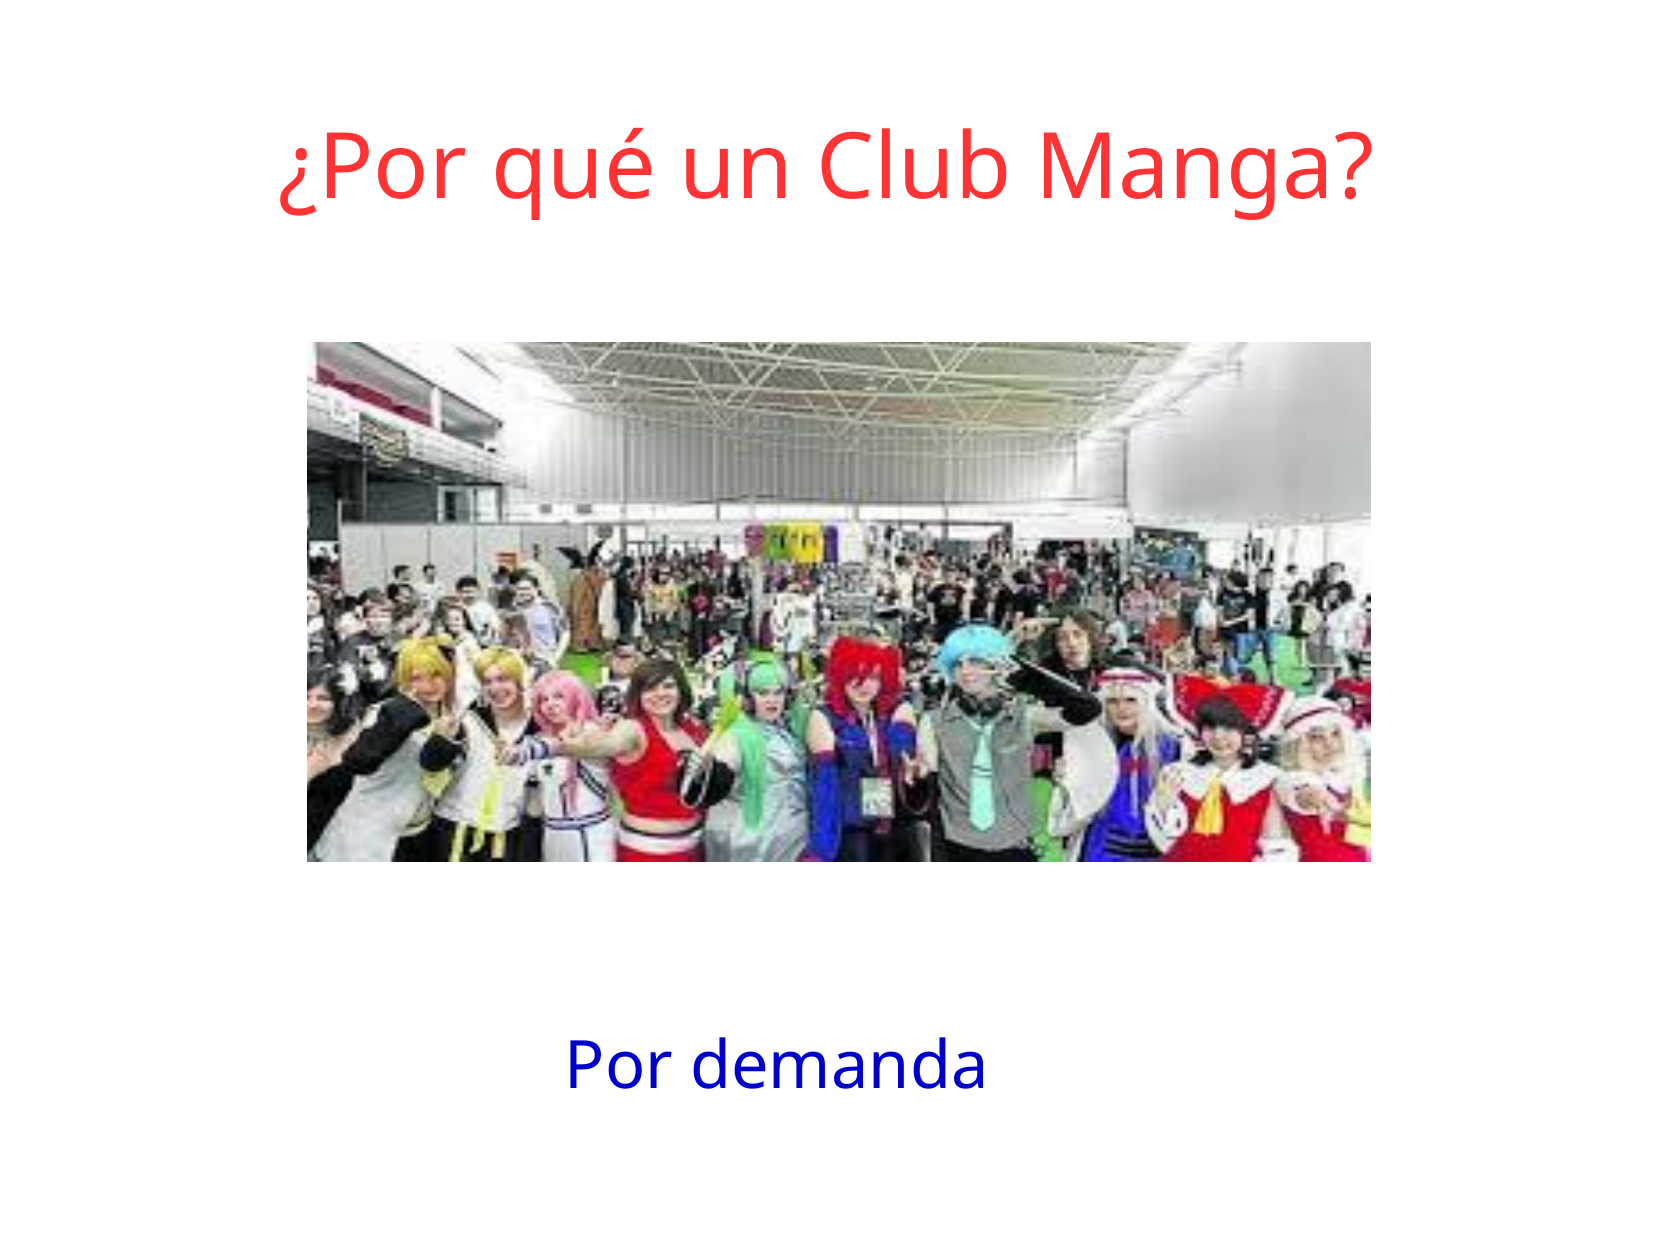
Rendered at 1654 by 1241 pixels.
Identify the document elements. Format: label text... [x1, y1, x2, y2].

title ¿Por qué un Club Manga? [82, 49, 1571, 257]
picture [307, 342, 1371, 862]
list Por demanda [23, 283, 1512, 1103]
